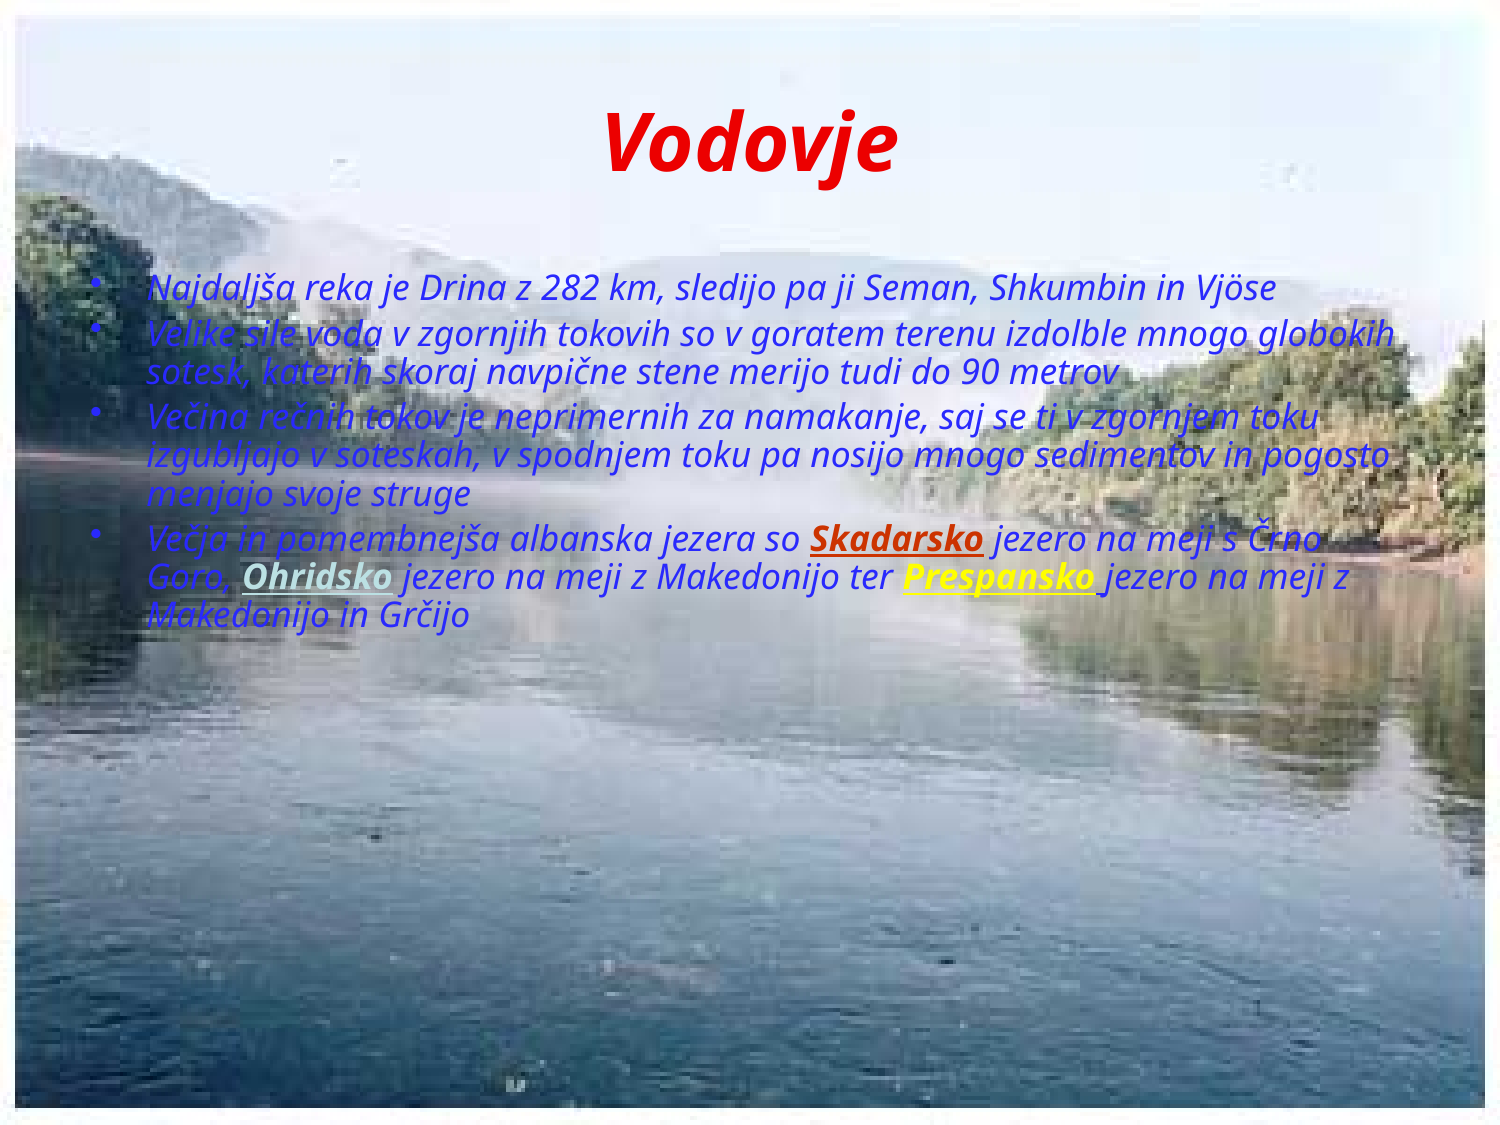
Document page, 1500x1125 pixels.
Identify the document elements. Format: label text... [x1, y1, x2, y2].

picture [0, 0, 1500, 1125]
title Vodovje [75, 45, 1425, 233]
list Najdaljša reka je Drina z 282 km, sledijo pa ji Seman, Shkumbin in Vjöse Velike sile voda v zgornjih tokovih so v goratem terenu izdolble mnogo globokih sotesk, katerih skoraj navpične stene merijo tudi do 90 metrov Večina rečnih tokov je neprimernih za namakanje, saj se ti v zgornjem toku izgubljajo v soteskah, v spodnjem toku pa nosijo mnogo sedimentov in pogosto menjajo svoje struge Večja in pomembnejša albanska jezera so Skadarsko jezero na meji s Črno Goro, Ohridsko jezero na meji z Makedonijo ter Prespansko jezero na meji z Makedonijo in Grčijo [75, 262, 1425, 1005]
